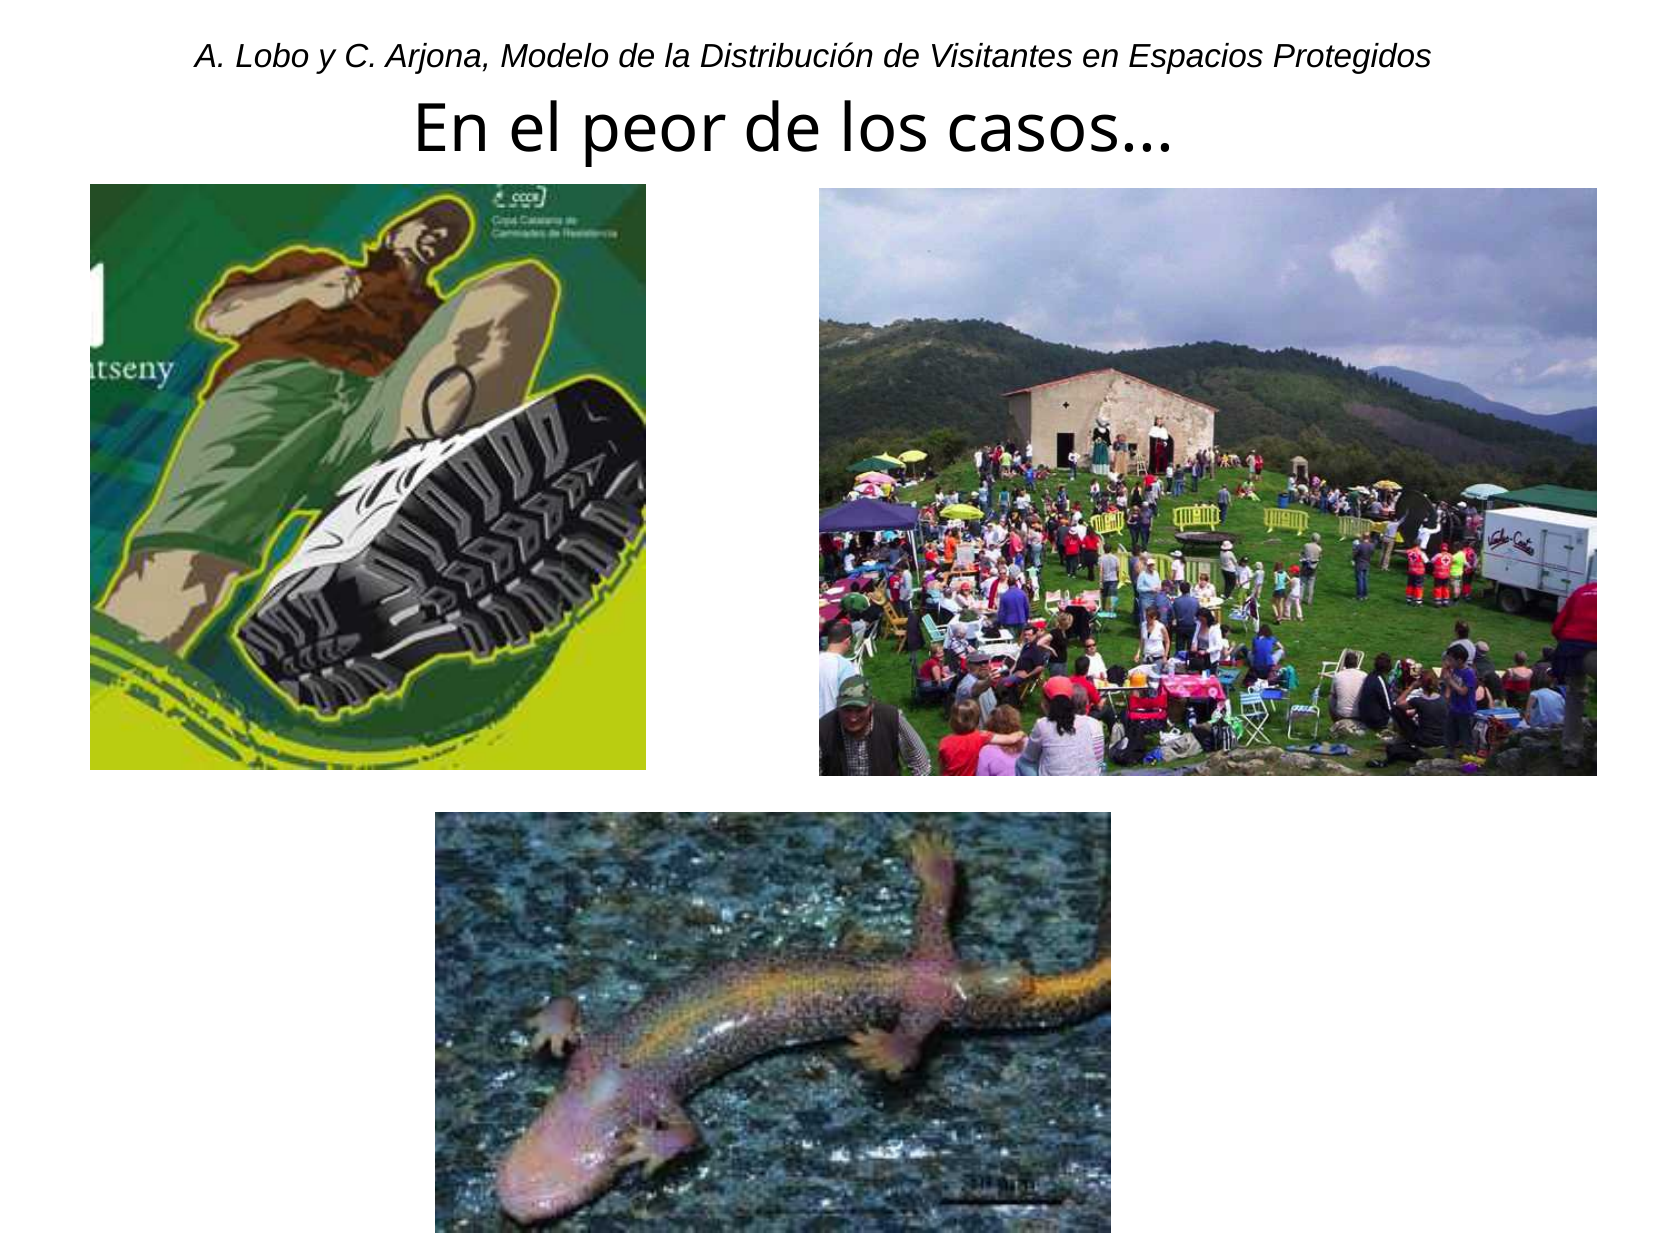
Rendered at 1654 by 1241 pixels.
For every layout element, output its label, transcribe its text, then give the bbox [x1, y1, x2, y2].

picture [819, 188, 1597, 776]
picture [90, 184, 646, 770]
text_box En el peor de los casos... [240, 80, 1231, 170]
picture [435, 812, 1111, 1233]
